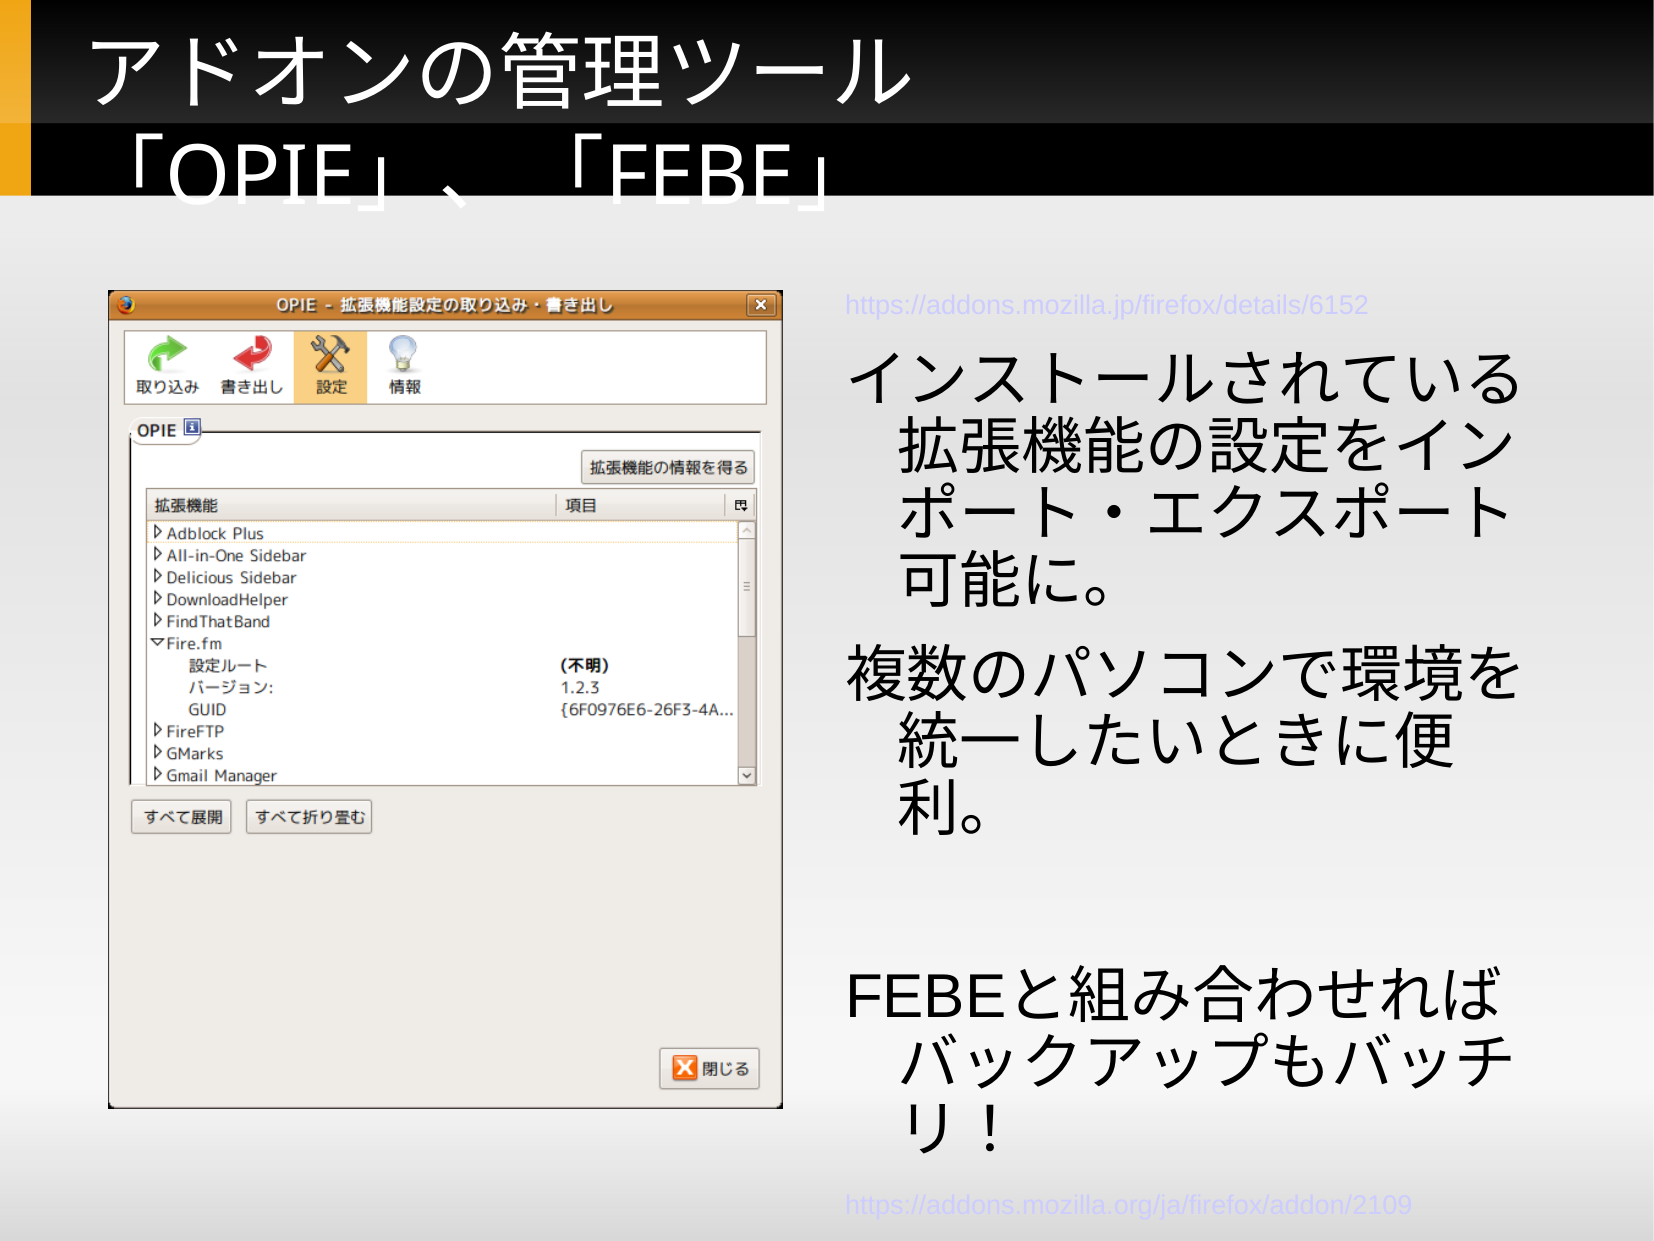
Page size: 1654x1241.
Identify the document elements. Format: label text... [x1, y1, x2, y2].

picture [0, 0, 1654, 1241]
list https://addons.mozilla.jp/firefox/details/6152 インストールされている拡張機能の設定をインポート・エクスポート可能に。 複数のパソコンで環境を統一したいときに便利。 FEBEと組み合わせればバックアップもバッチリ！ https://addons.mozilla.org/ja/firefox/addon/2109 [845, 290, 1572, 1227]
title アドオンの管理ツール 「OPIE」、「FEBE」 [82, 25, 1571, 208]
